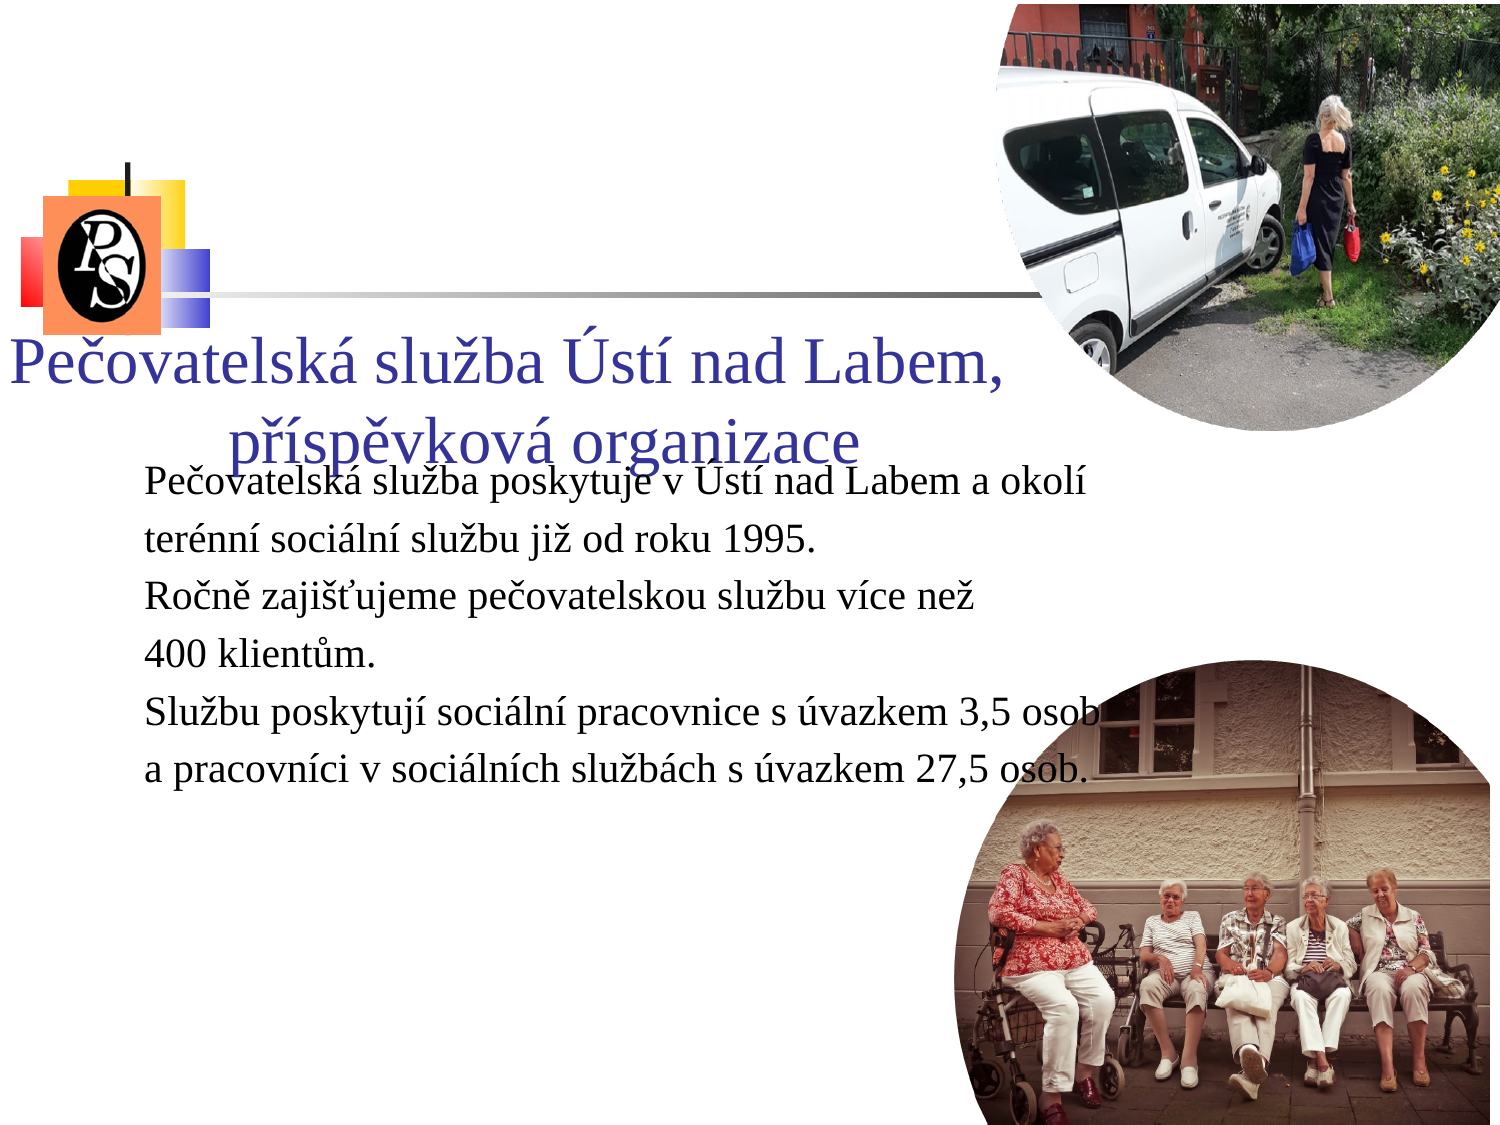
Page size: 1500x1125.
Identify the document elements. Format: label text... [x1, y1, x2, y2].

picture [954, 660, 1490, 1125]
picture [43, 196, 161, 335]
picture [994, 4, 1500, 432]
title Pečovatelská služba Ústí nad Labem, příspěvková organizace [0, 29, 1083, 335]
list Pečovatelská služba poskytuje v Ústí nad Labem a okolí terénní sociální službu již od roku 1995. Ročně zajišťujeme pečovatelskou službu více než 400 klientům. Službu poskytují sociální pracovnice s úvazkem 3,5 osob a pracovníci v sociálních službách s úvazkem 27,5 osob. [74, 378, 1147, 860]
